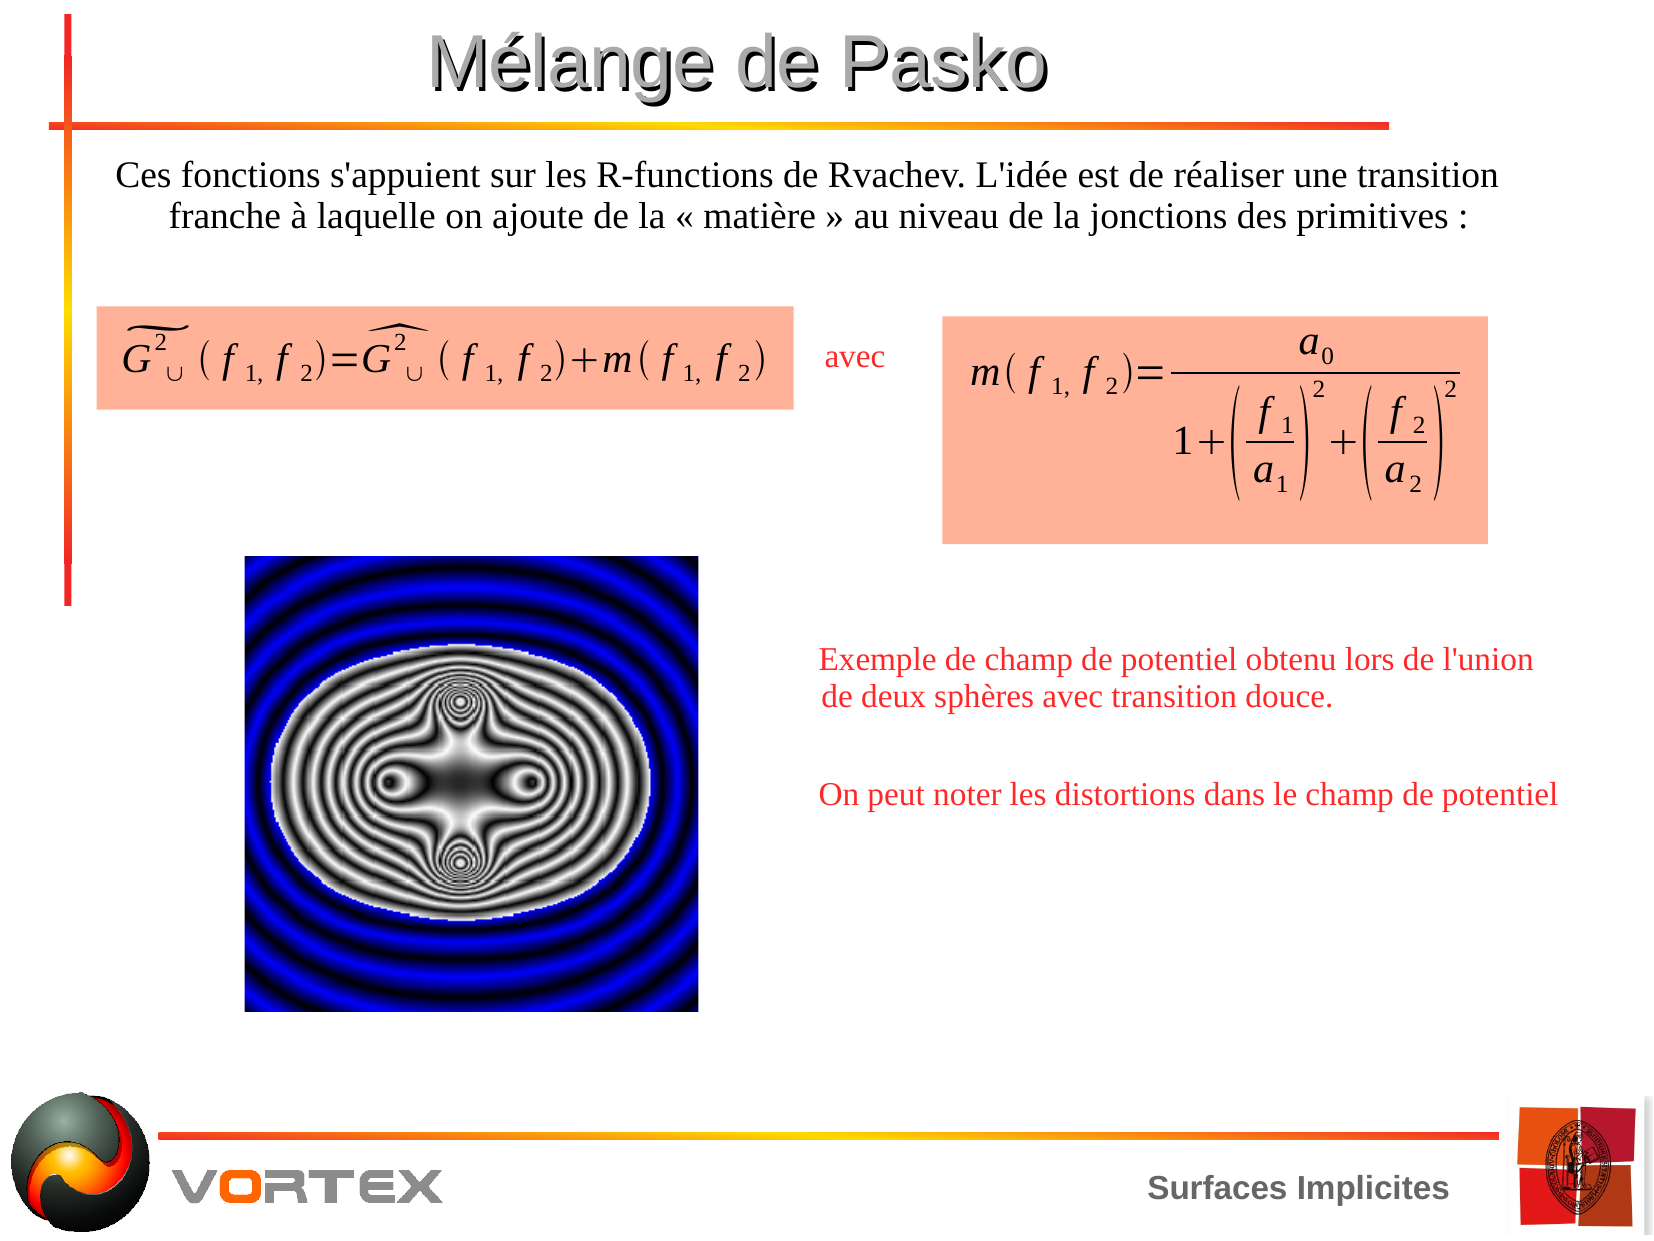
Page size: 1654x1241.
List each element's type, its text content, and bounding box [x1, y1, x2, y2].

title Mélange de Pasko [82, 4, 1392, 120]
list Ces fonctions s'appuient sur les R-functions de Rvachev. L'idée est de réaliser une transition franche à laquelle on ajoute de la « matière » au niveau de la jonctions des primitives : avec Exemple de champ de potentiel obtenu lors de l'union de deux sphères avec transition douce. On peut noter les distortions dans le champ de potentiel [97, 153, 1571, 1109]
chart [961, 318, 1469, 503]
picture [244, 556, 699, 1012]
picture [11, 1092, 443, 1232]
chart [114, 321, 773, 387]
picture [1505, 1096, 1653, 1235]
